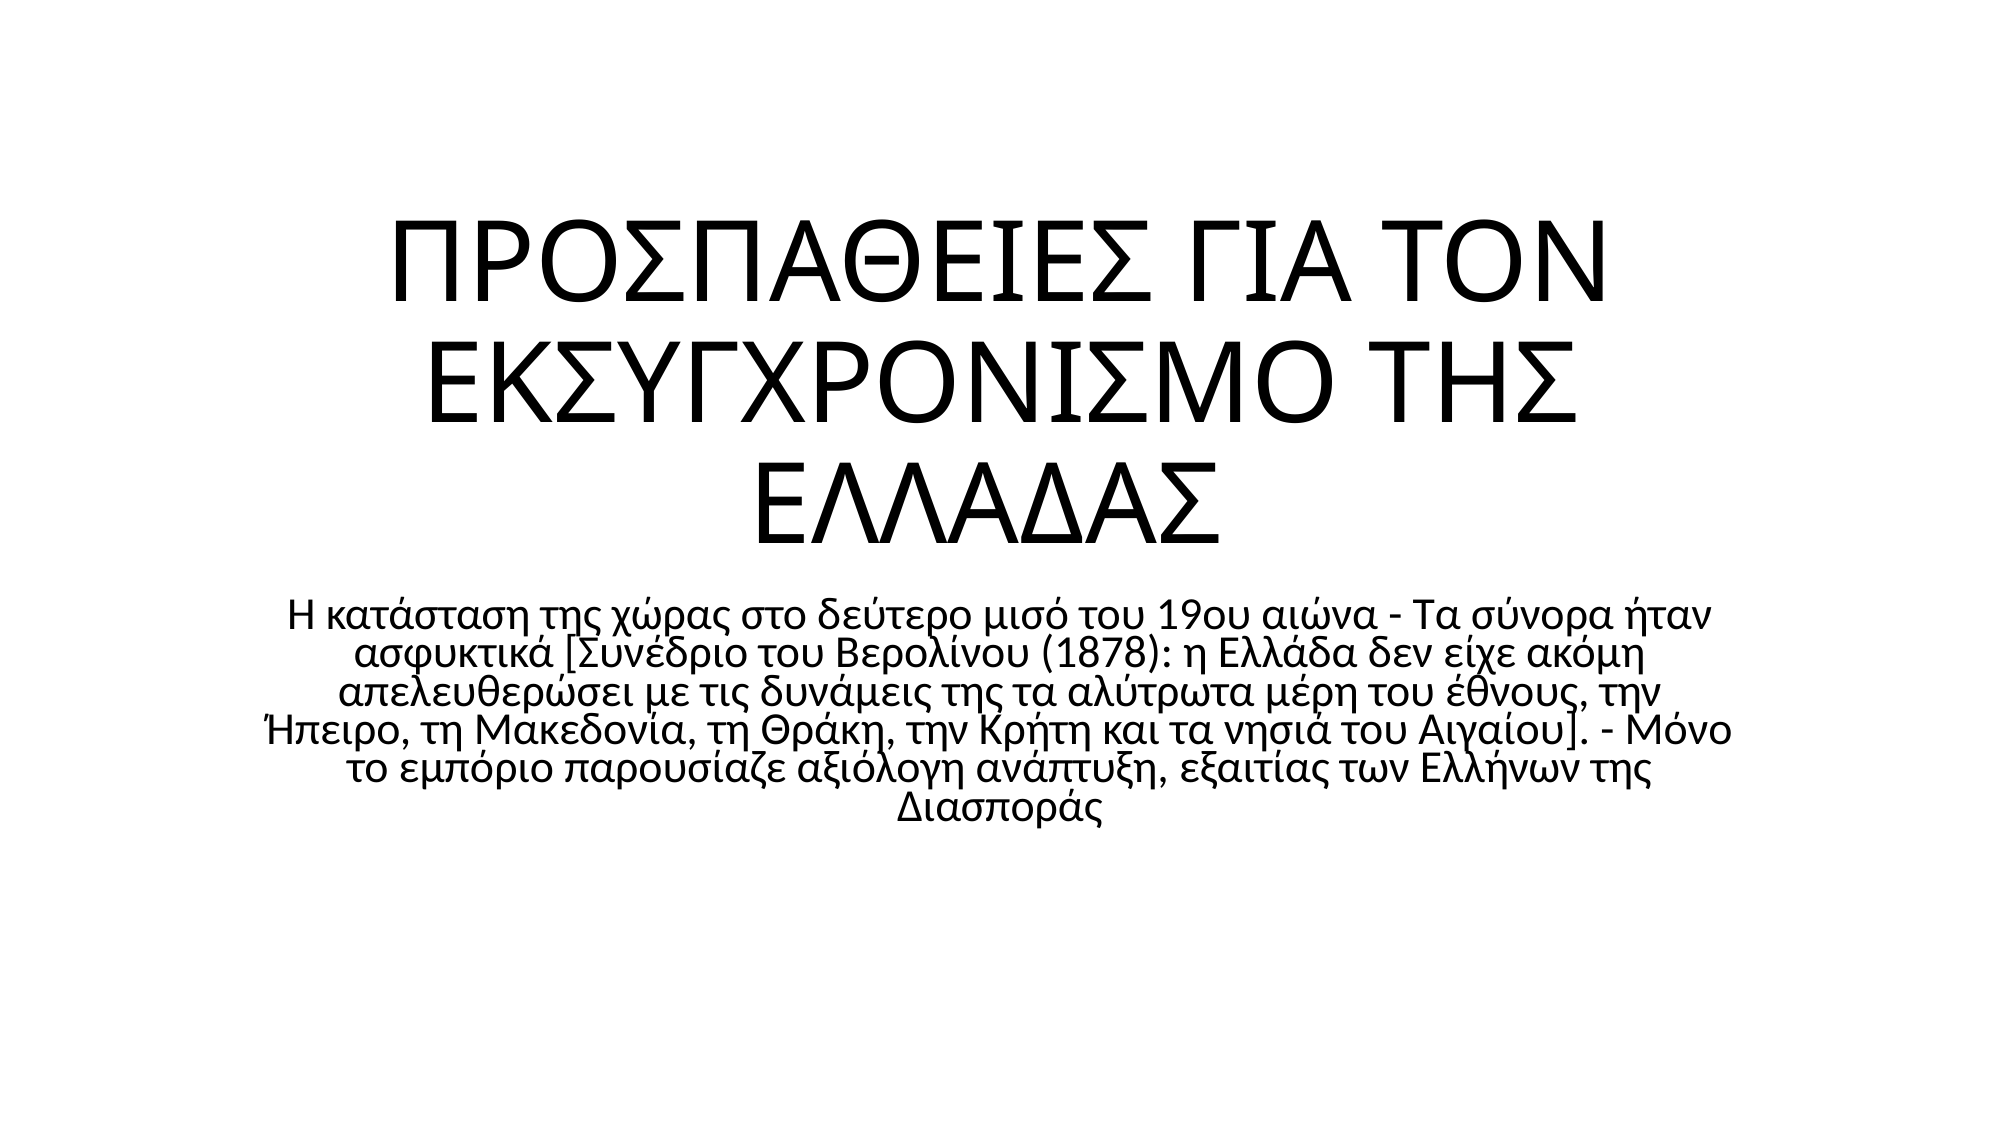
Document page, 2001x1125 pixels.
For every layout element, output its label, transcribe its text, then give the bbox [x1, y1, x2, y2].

title ΠΡΟΣΠΑΘΕΙΕΣ ΓΙΑ ΤΟΝ ΕΚΣΥΓΧΡΟΝΙΣΜΟ ΤΗΣ ΕΛΛΑΔΑΣ [249, 184, 1750, 576]
subtitle Η κατάσταση της χώρας στο δεύτερο μισό του 19ου αιώνα - Τα σύνορα ήταν ασφυκτικά [Συνέδριο του Βερολίνου (1878): η Ελλάδα δεν είχε ακόμη απελευθερώσει με τις δυνάμεις της τα αλύτρωτα μέρη του έθνους, την Ήπειρο, τη Μακεδονία, τη Θράκη, την Κρήτη και τα νησιά του Αιγαίου]. - Μόνο το εμπόριο παρουσίαζε αξιόλογη ανάπτυξη, εξαιτίας των Ελλήνων της Διασποράς [249, 590, 1750, 863]
